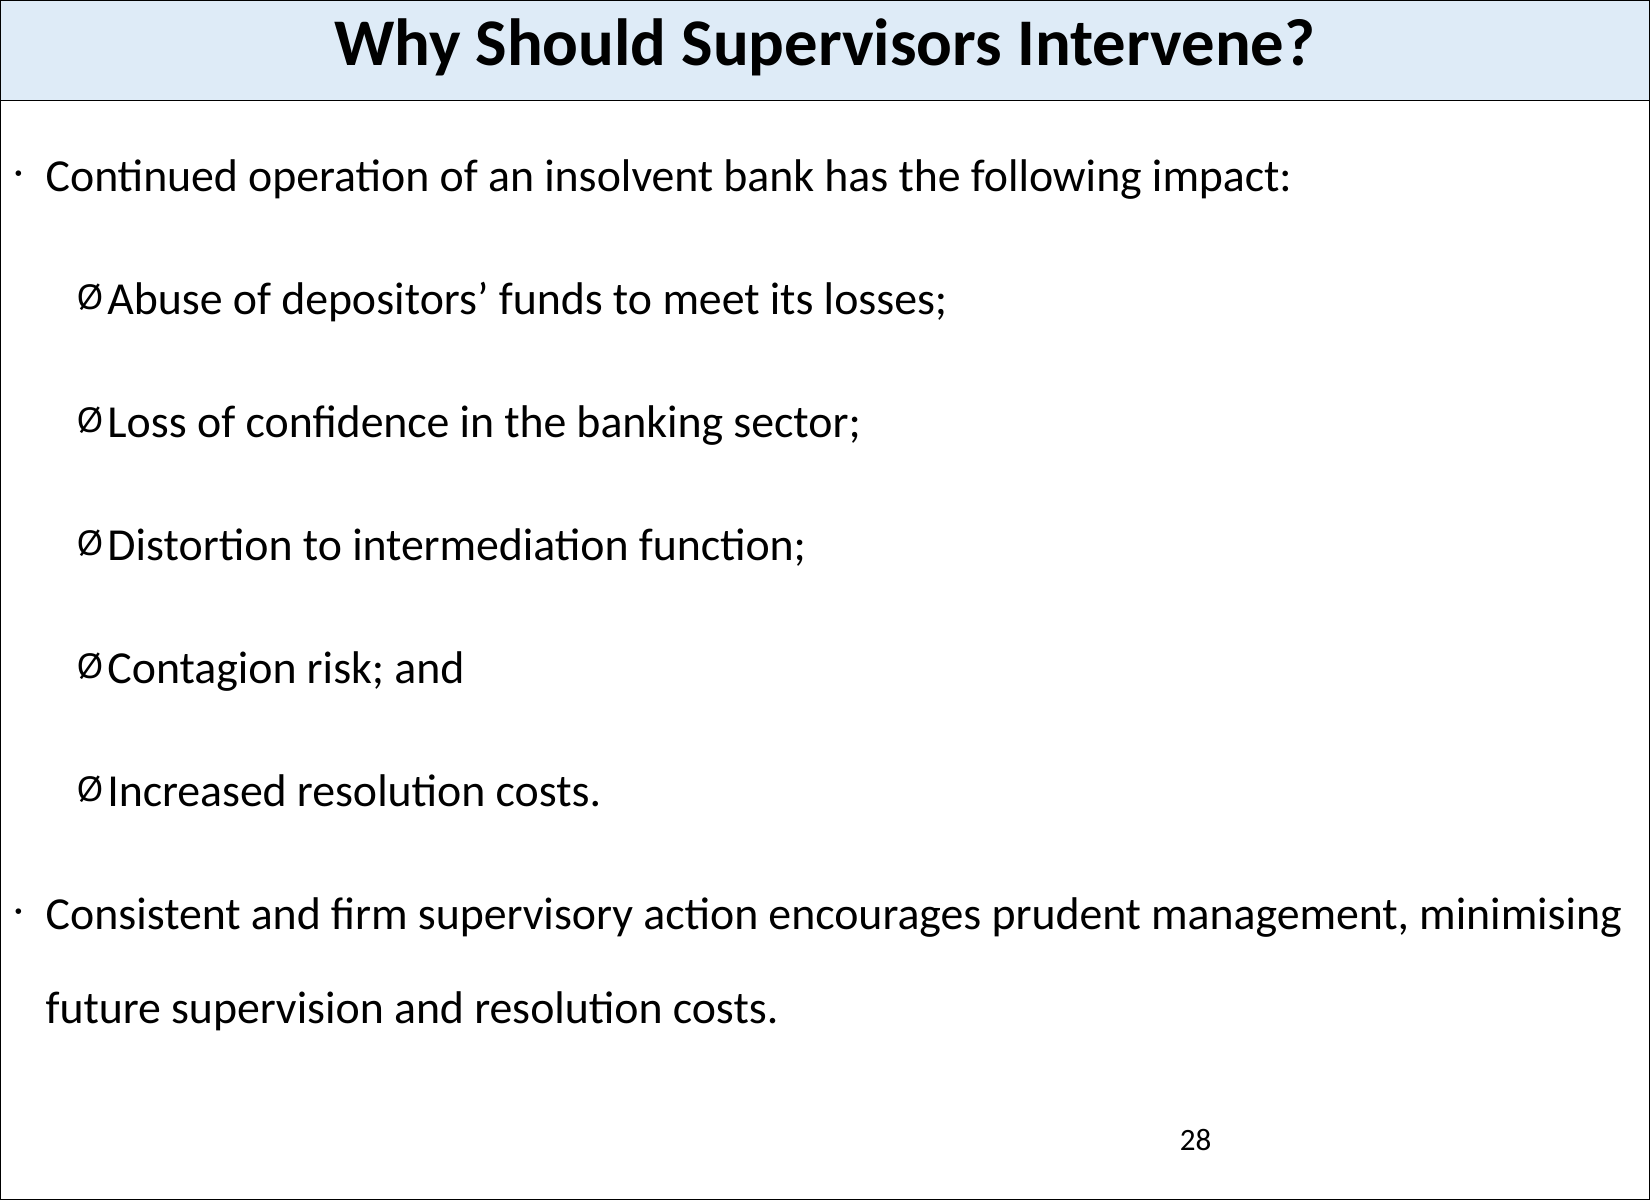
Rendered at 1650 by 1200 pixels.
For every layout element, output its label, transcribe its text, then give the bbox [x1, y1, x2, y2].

slide_number <numéro> [1165, 1112, 1537, 1177]
list Continued operation of an insolvent bank has the following impact: Abuse of depositors’ funds to meet its losses; Loss of confidence in the banking sector; Distortion to intermediation function; Contagion risk; and Increased resolution costs. Consistent and firm supervisory action encourages prudent management, minimising future supervision and resolution costs. [0, 100, 1650, 1200]
title Why Should Supervisors Intervene? [0, 0, 1650, 100]
